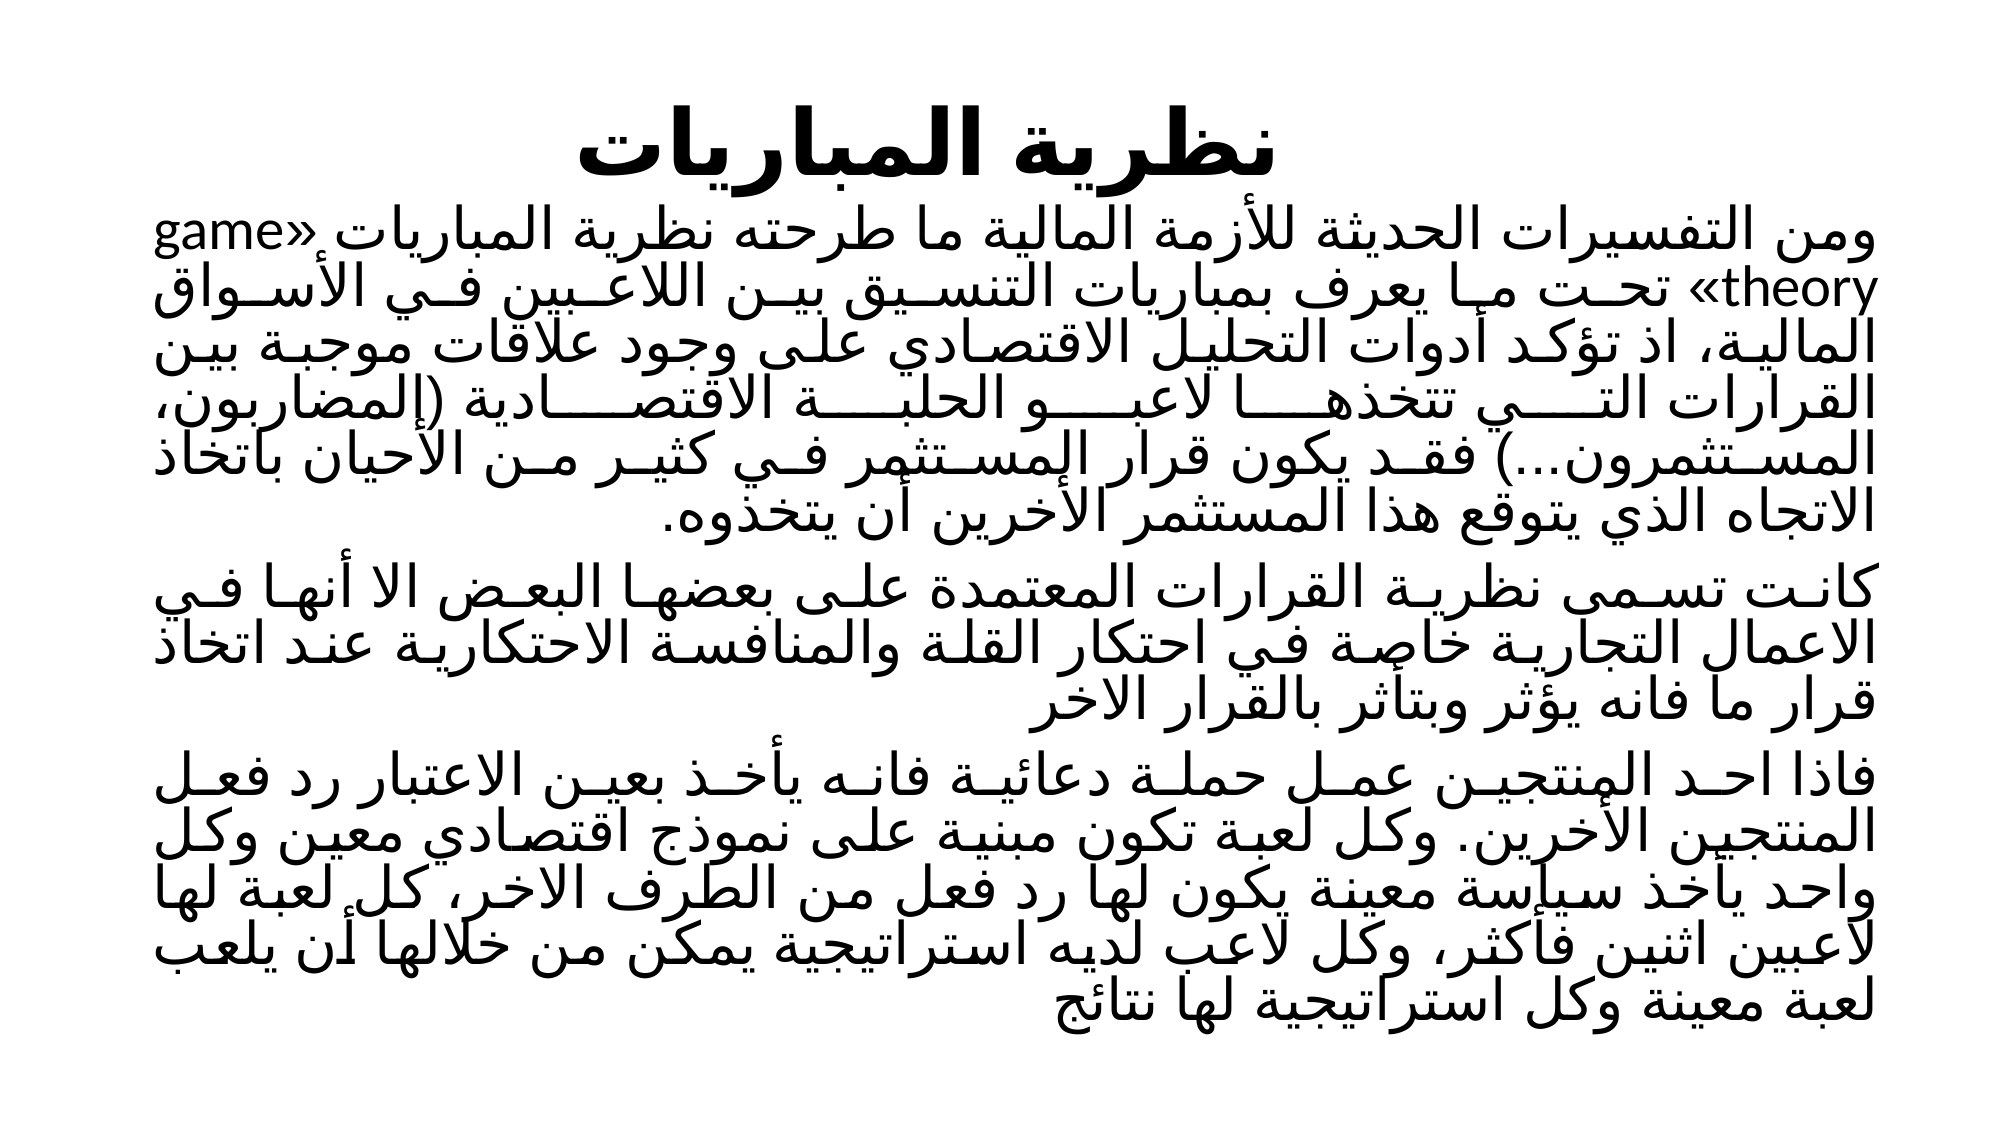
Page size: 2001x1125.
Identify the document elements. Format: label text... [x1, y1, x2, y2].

list ومن التفسيرات الحديثة للأزمة المالية ما طرحته نظرية المباريات «game theory» تحت ما يعرف بمباريات التنسيق بين اللاعبين في الأسواق المالية، اذ تؤكد أدوات التحليل الاقتصادي على وجود علاقات موجبة بين القرارات التي تتخذها لاعبو الحلبة الاقتصادية (المضاربون، المستثمرون...) فقد يكون قرار المستثمر في كثير من الأحيان باتخاذ الاتجاه الذي يتوقع هذا المستثمر الأخرين أن يتخذوه. كانت تسمى نظرية القرارات المعتمدة على بعضها البعض الا أنها في الاعمال التجارية خاصة في احتكار القلة والمنافسة الاحتكارية عند اتخاذ قرار ما فانه يؤثر وبتأثر بالقرار الاخر فاذا احد المنتجين عمل حملة دعائية فانه يأخذ بعين الاعتبار رد فعل المنتجين الأخرين. وكل لعبة تكون مبنية على نموذج اقتصادي معين وكل واحد يأخذ سياسة معينة يكون لها رد فعل من الطرف الاخر، كل لعبة لها لاعبين اثنين فأكثر، وكل لاعب لديه استراتيجية يمكن من خلالها أن يلعب لعبة معينة وكل استراتيجية لها نتائج [137, 197, 1895, 1042]
title نظرية المباريات [252, 81, 1603, 197]
